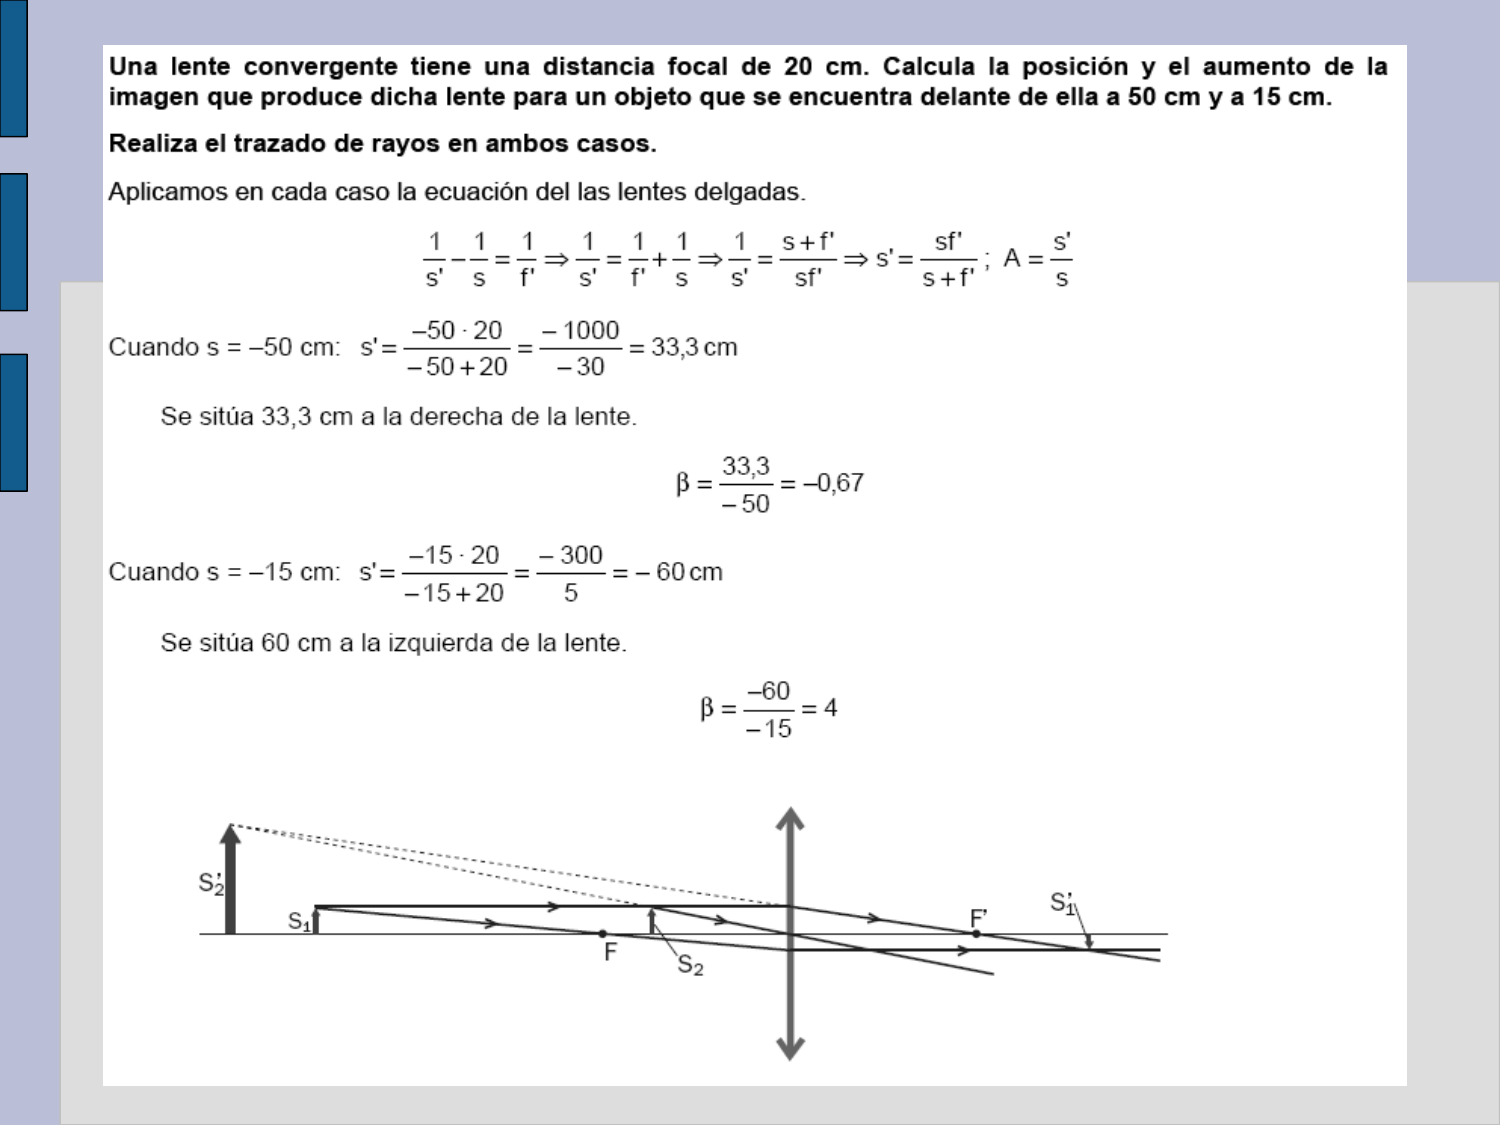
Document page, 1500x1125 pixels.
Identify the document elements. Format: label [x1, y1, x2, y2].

picture [103, 45, 1407, 1086]
